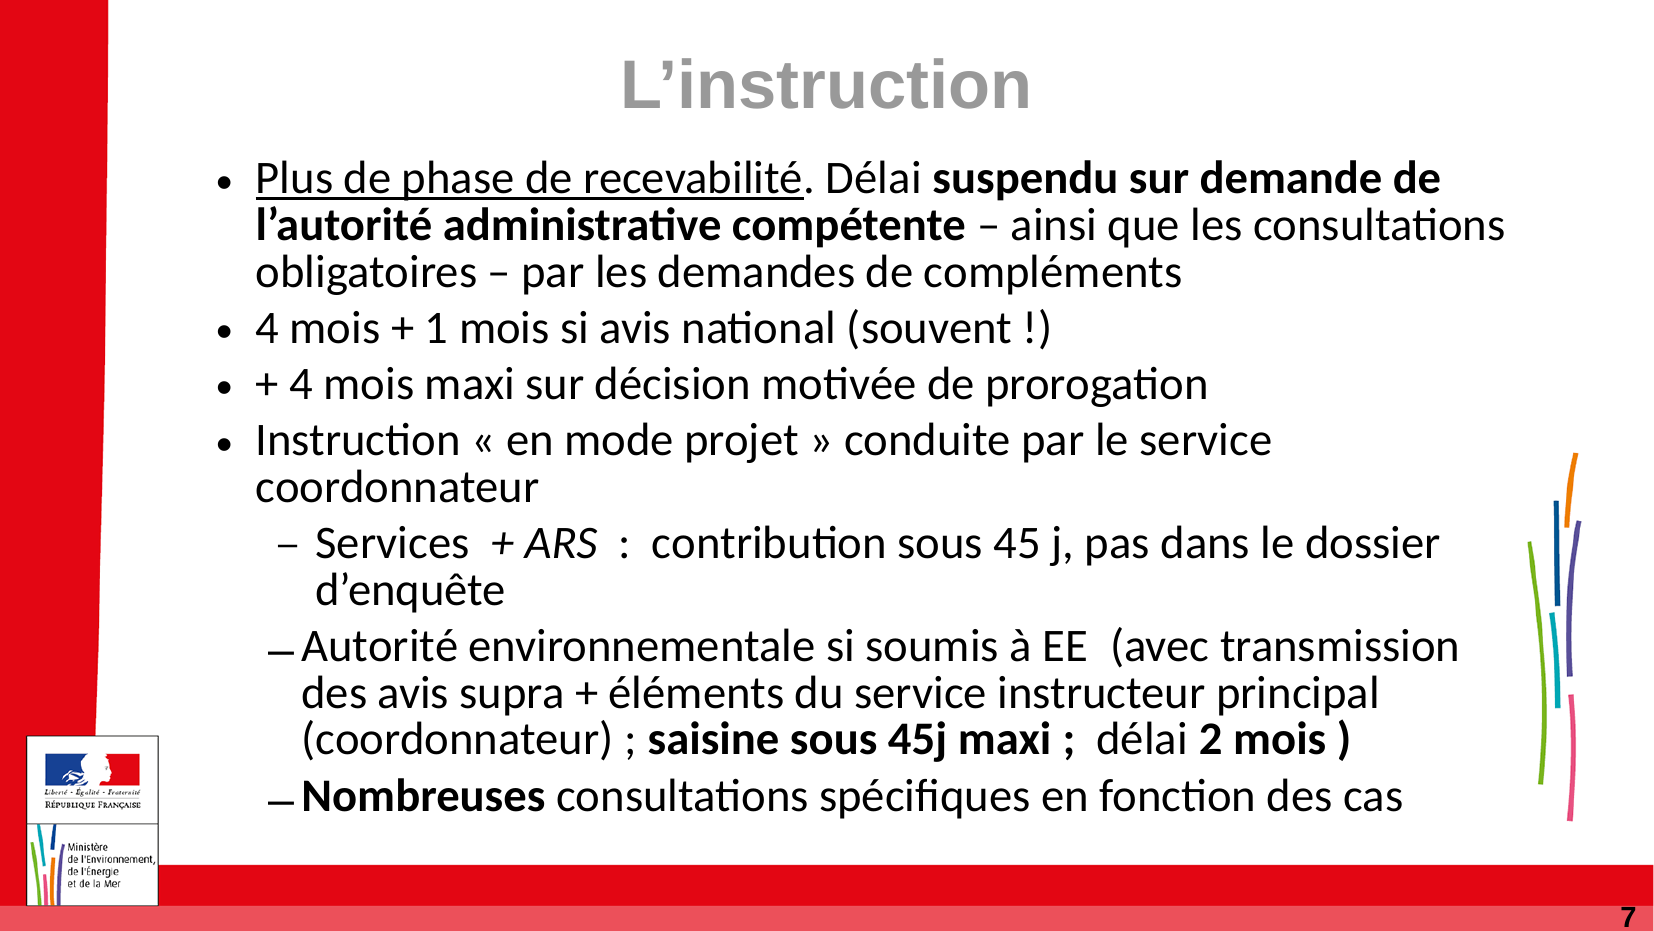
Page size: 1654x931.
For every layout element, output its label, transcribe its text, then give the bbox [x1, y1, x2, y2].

picture [0, 0, 1654, 931]
title L’instruction [82, 7, 1571, 163]
text_box Plus de phase de recevabilité. Délai suspendu sur demande de l’autorité administrative compétente – ainsi que les consultations obligatoires – par les demandes de compléments 4 mois + 1 mois si avis national (souvent !) + 4 mois maxi sur décision motivée de prorogation Instruction « en mode projet » conduite par le service coordonnateur Services + ARS : contribution sous 45 j, pas dans le dossier d’enquête Autorité environnementale si soumis à EE (avec transmission des avis supra + éléments du service instructeur principal (coordonnateur) ; saisine sous 45j maxi ; délai 2 mois ) Nombreuses consultations spécifiques en fonction des cas [201, 89, 1552, 832]
